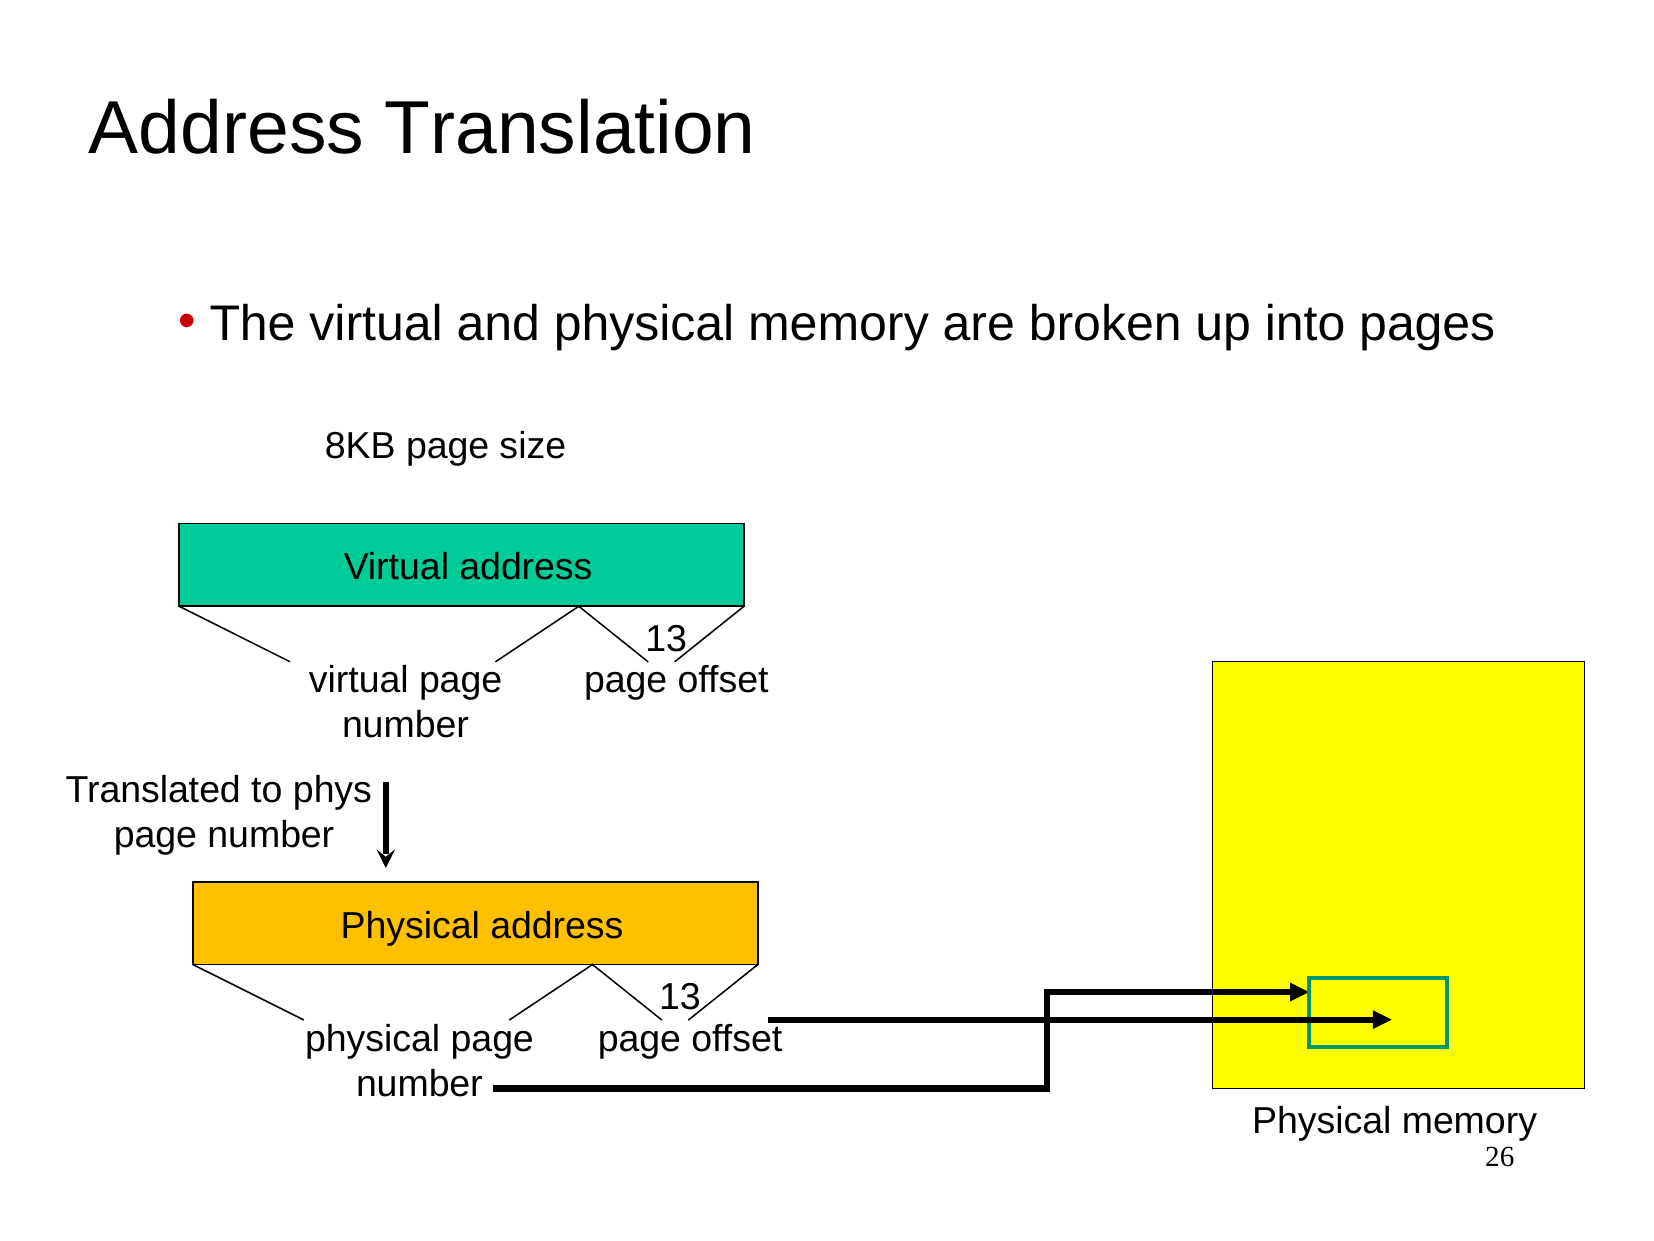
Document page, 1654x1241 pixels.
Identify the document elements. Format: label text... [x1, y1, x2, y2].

text_box 13 [617, 606, 702, 667]
text_box 8KB page size [297, 413, 582, 474]
text_box virtual page number [280, 647, 517, 754]
text_box Address Translation [74, 71, 772, 177]
text_box [1312, 981, 1444, 1044]
text_box physical page number [277, 1005, 549, 1112]
text_box Virtual address [179, 523, 745, 607]
text_box Physical address [192, 881, 758, 965]
text_box page offset [556, 647, 784, 709]
text_box 13 [631, 964, 716, 1026]
text_box <number> [1184, 1129, 1530, 1213]
text_box [1212, 661, 1585, 1089]
text_box [1212, 995, 1306, 1017]
text_box The virtual and physical memory are broken up into pages [163, 282, 1511, 359]
text_box Translated to phys page number [37, 757, 398, 864]
text_box Physical memory [1224, 1088, 1552, 1149]
text_box page offset [570, 1005, 798, 1067]
